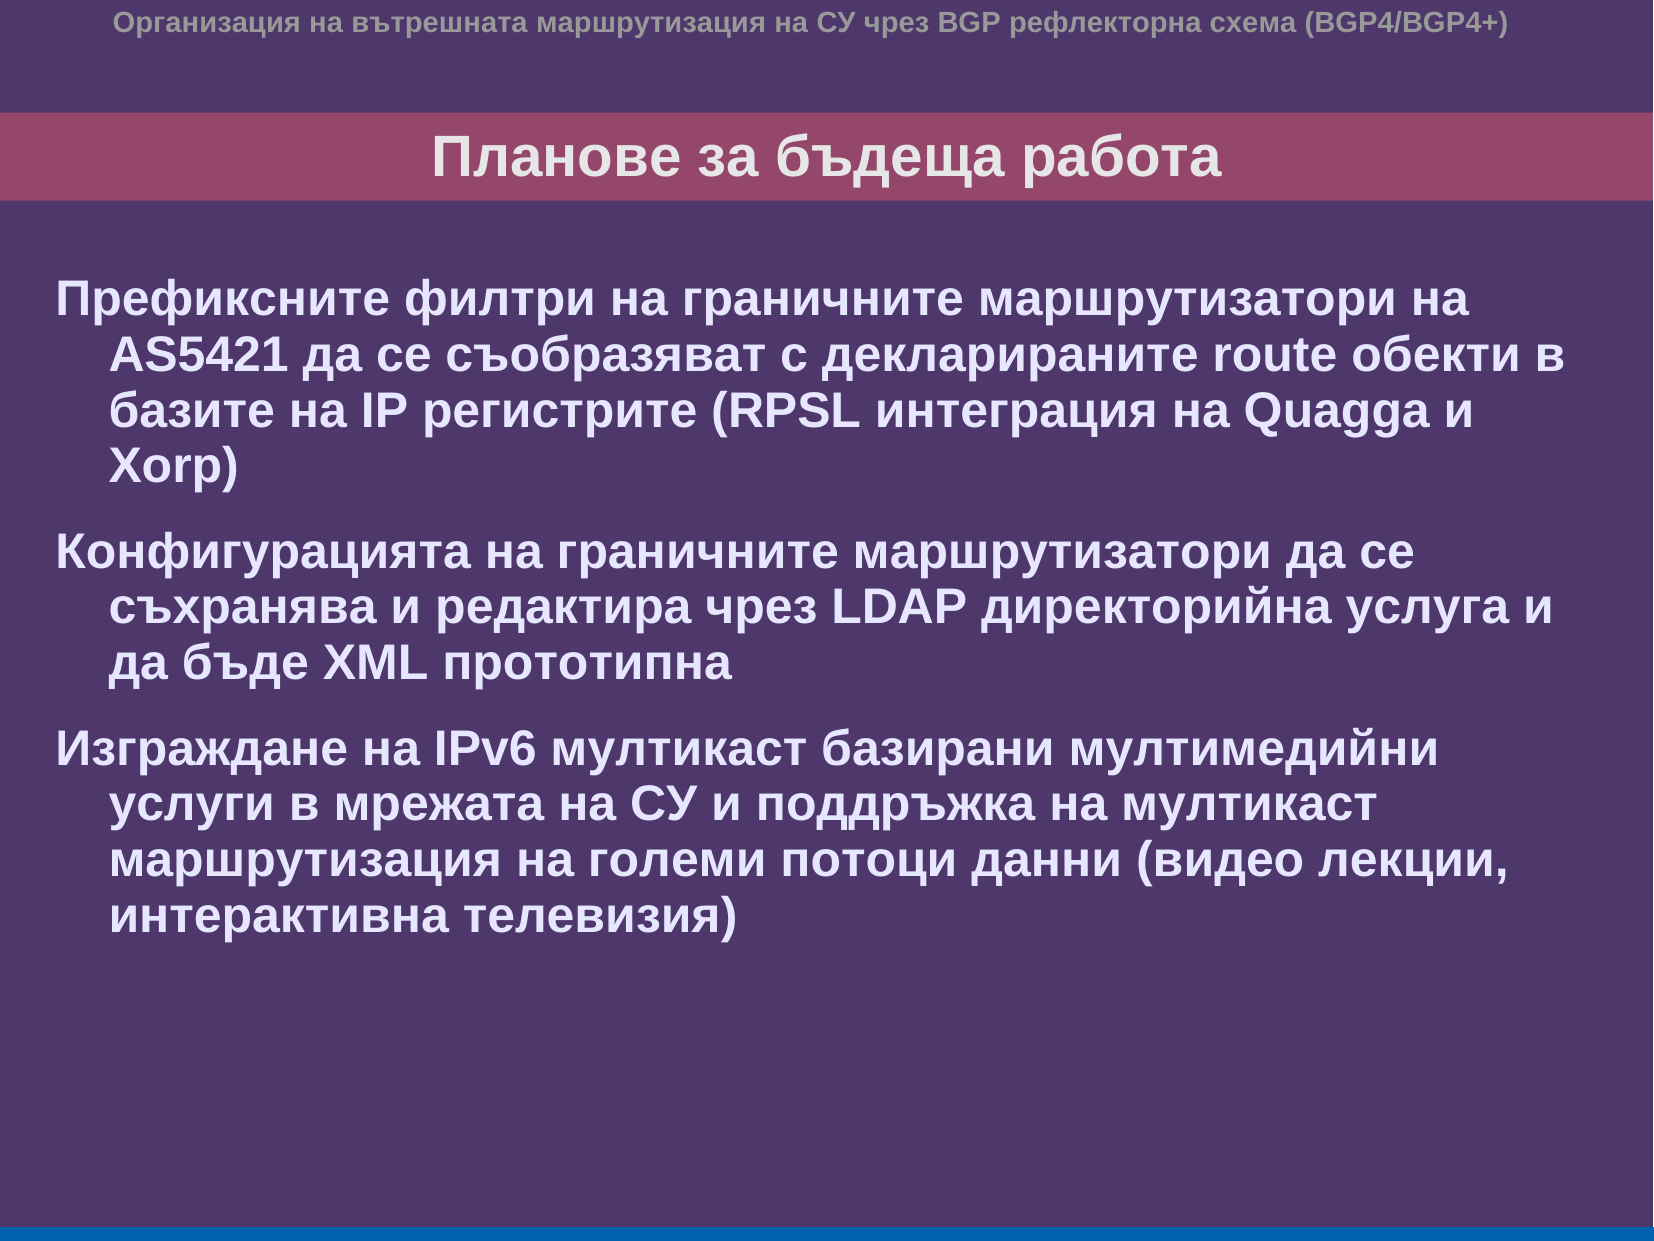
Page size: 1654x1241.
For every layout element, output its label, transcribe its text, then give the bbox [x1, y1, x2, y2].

title Организация на вътрешната маршрутизация на СУ чрез BGP рефлекторна схема (BGP4/BGP4+) [112, 0, 1525, 45]
title Планове за бъдеща работа [0, 112, 1653, 201]
text_box Префиксните филтри на граничните маршрутизатори на AS5421 да се съобразяват с декларираните route обекти в базите на IP регистрите (RPSL интеграция на Quagga и Xorp) Конфигурацията на граничните маршрутизатори да се съхранява и редактира чрез LDAP директорийна услуга и да бъде XML прототипна Изграждане на IPv6 мултикаст базирани мултимедийни услуги в мрежата на СУ и поддръжка на мултикаст маршрутизация на големи потоци данни (видео лекции, интерактивна телевизия) [37, 270, 1613, 1171]
